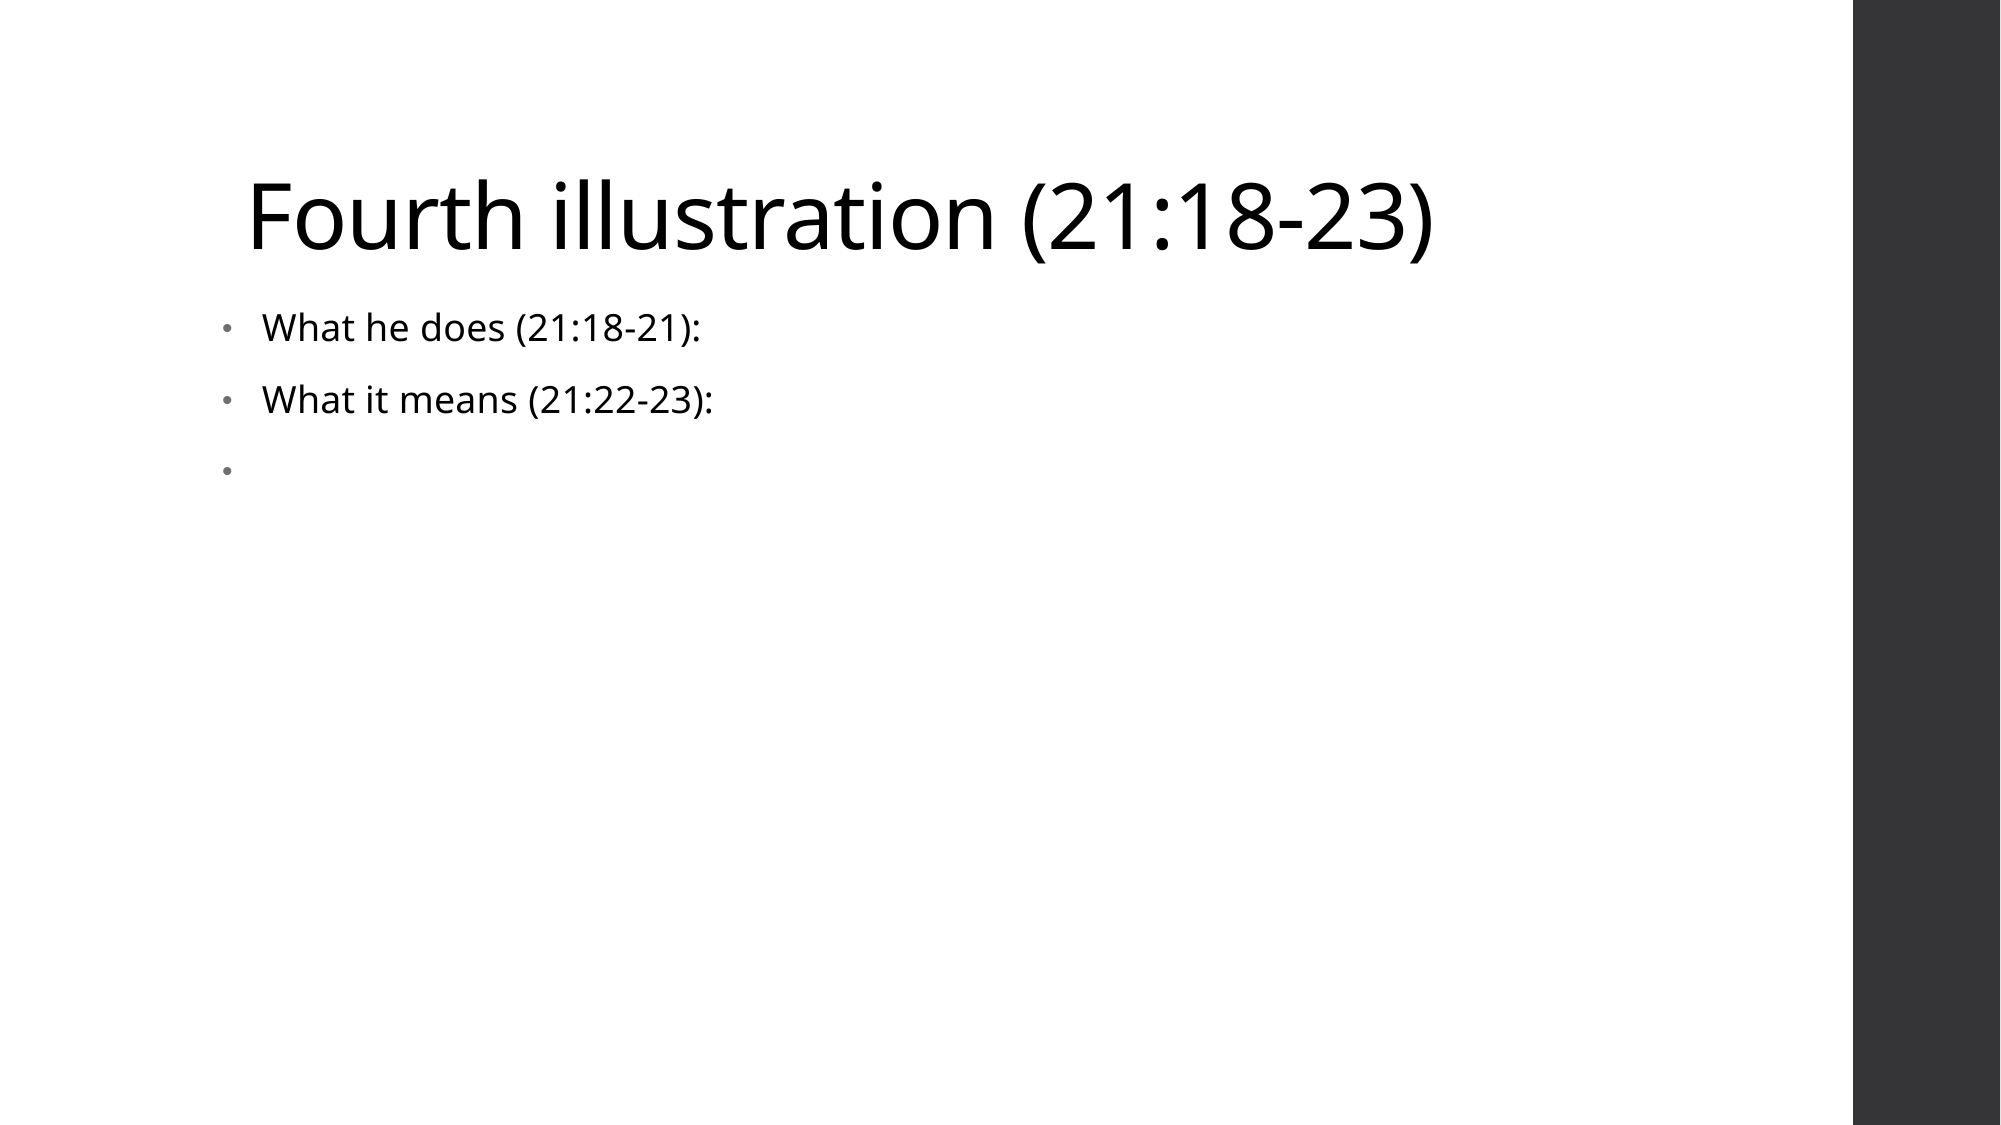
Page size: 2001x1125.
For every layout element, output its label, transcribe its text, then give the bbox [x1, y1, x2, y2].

title Fourth illustration (21:18-23) [206, 60, 1797, 278]
list What he does (21:18-21): What it means (21:22-23): [206, 299, 1617, 1014]
